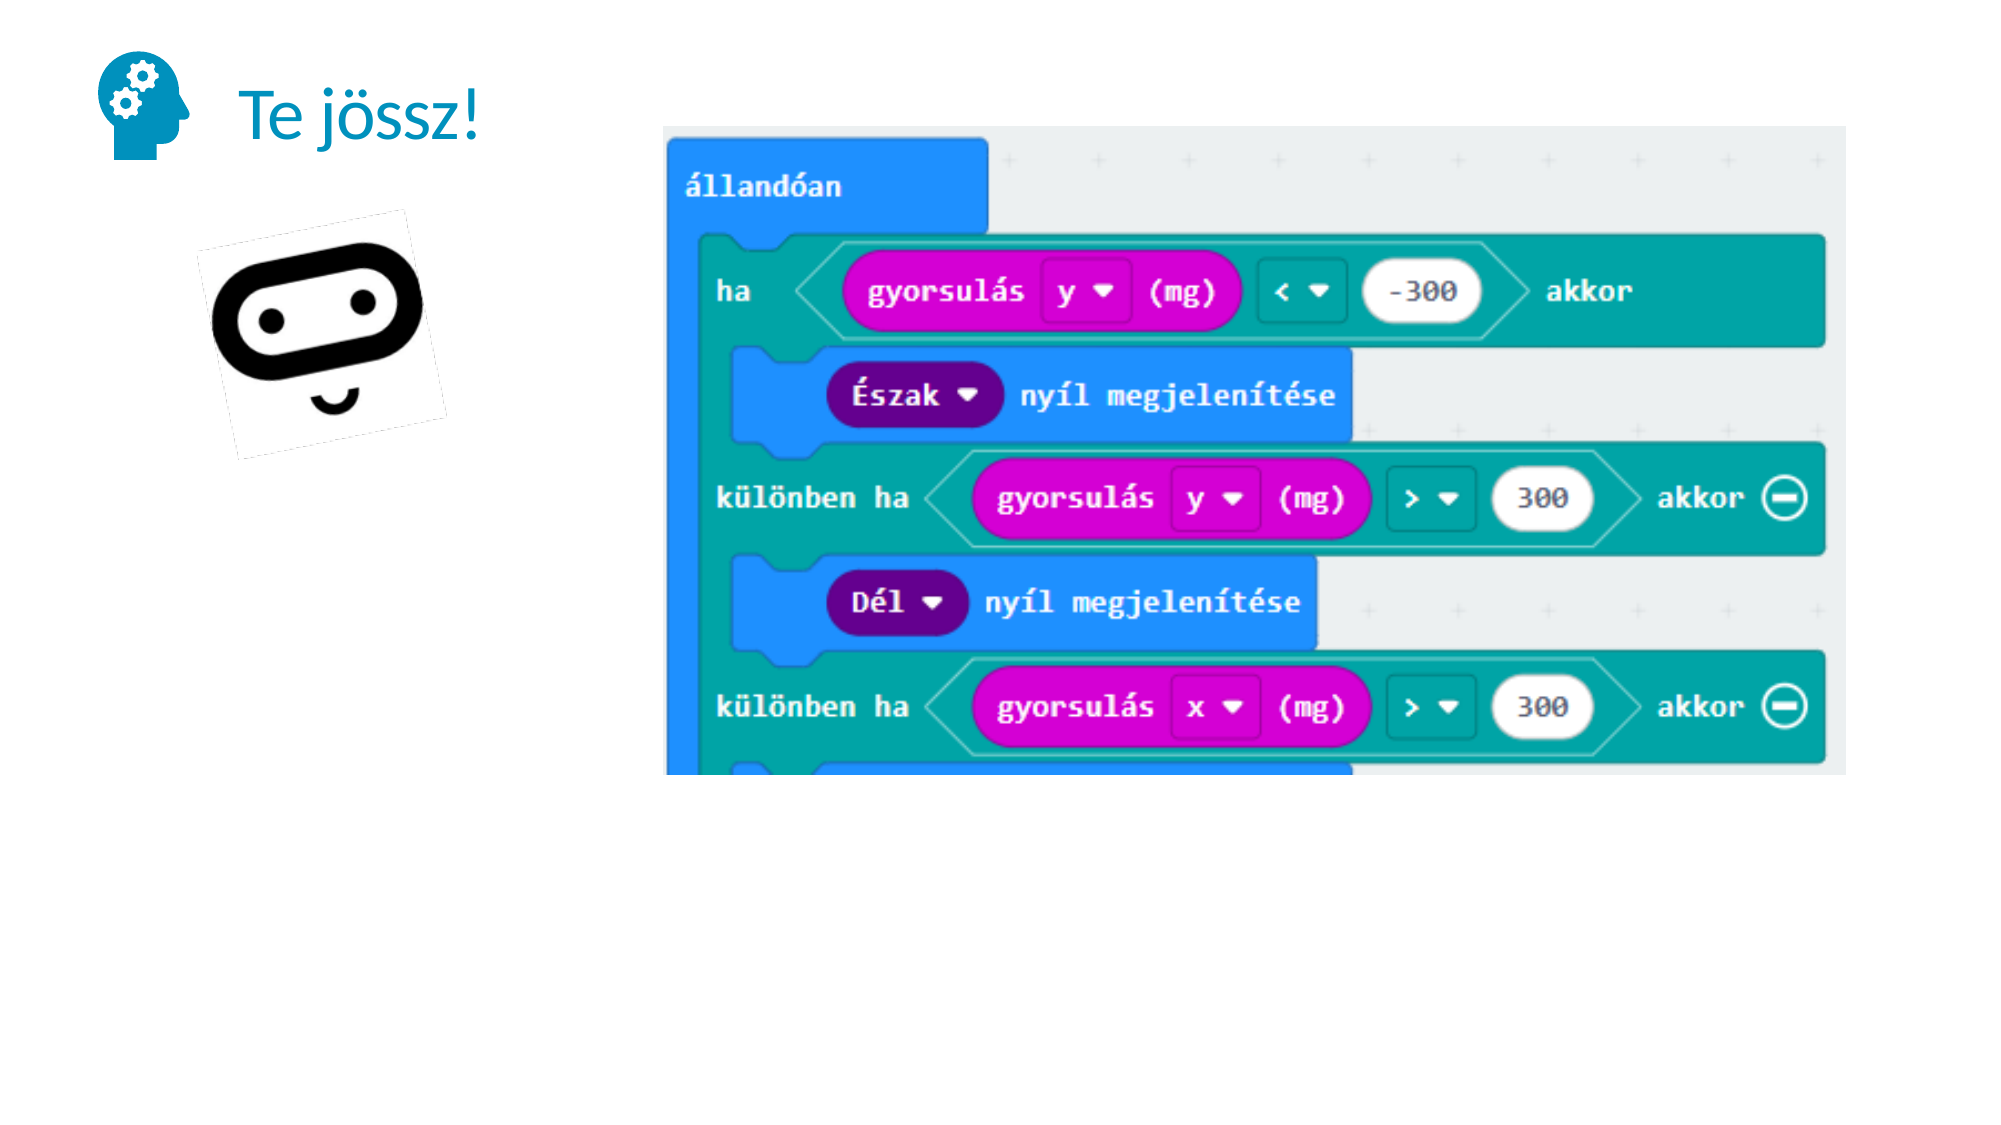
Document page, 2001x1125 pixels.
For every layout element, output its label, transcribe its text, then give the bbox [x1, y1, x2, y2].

picture [663, 126, 1846, 775]
title Te jössz! [238, 78, 1922, 174]
picture [196, 208, 448, 460]
